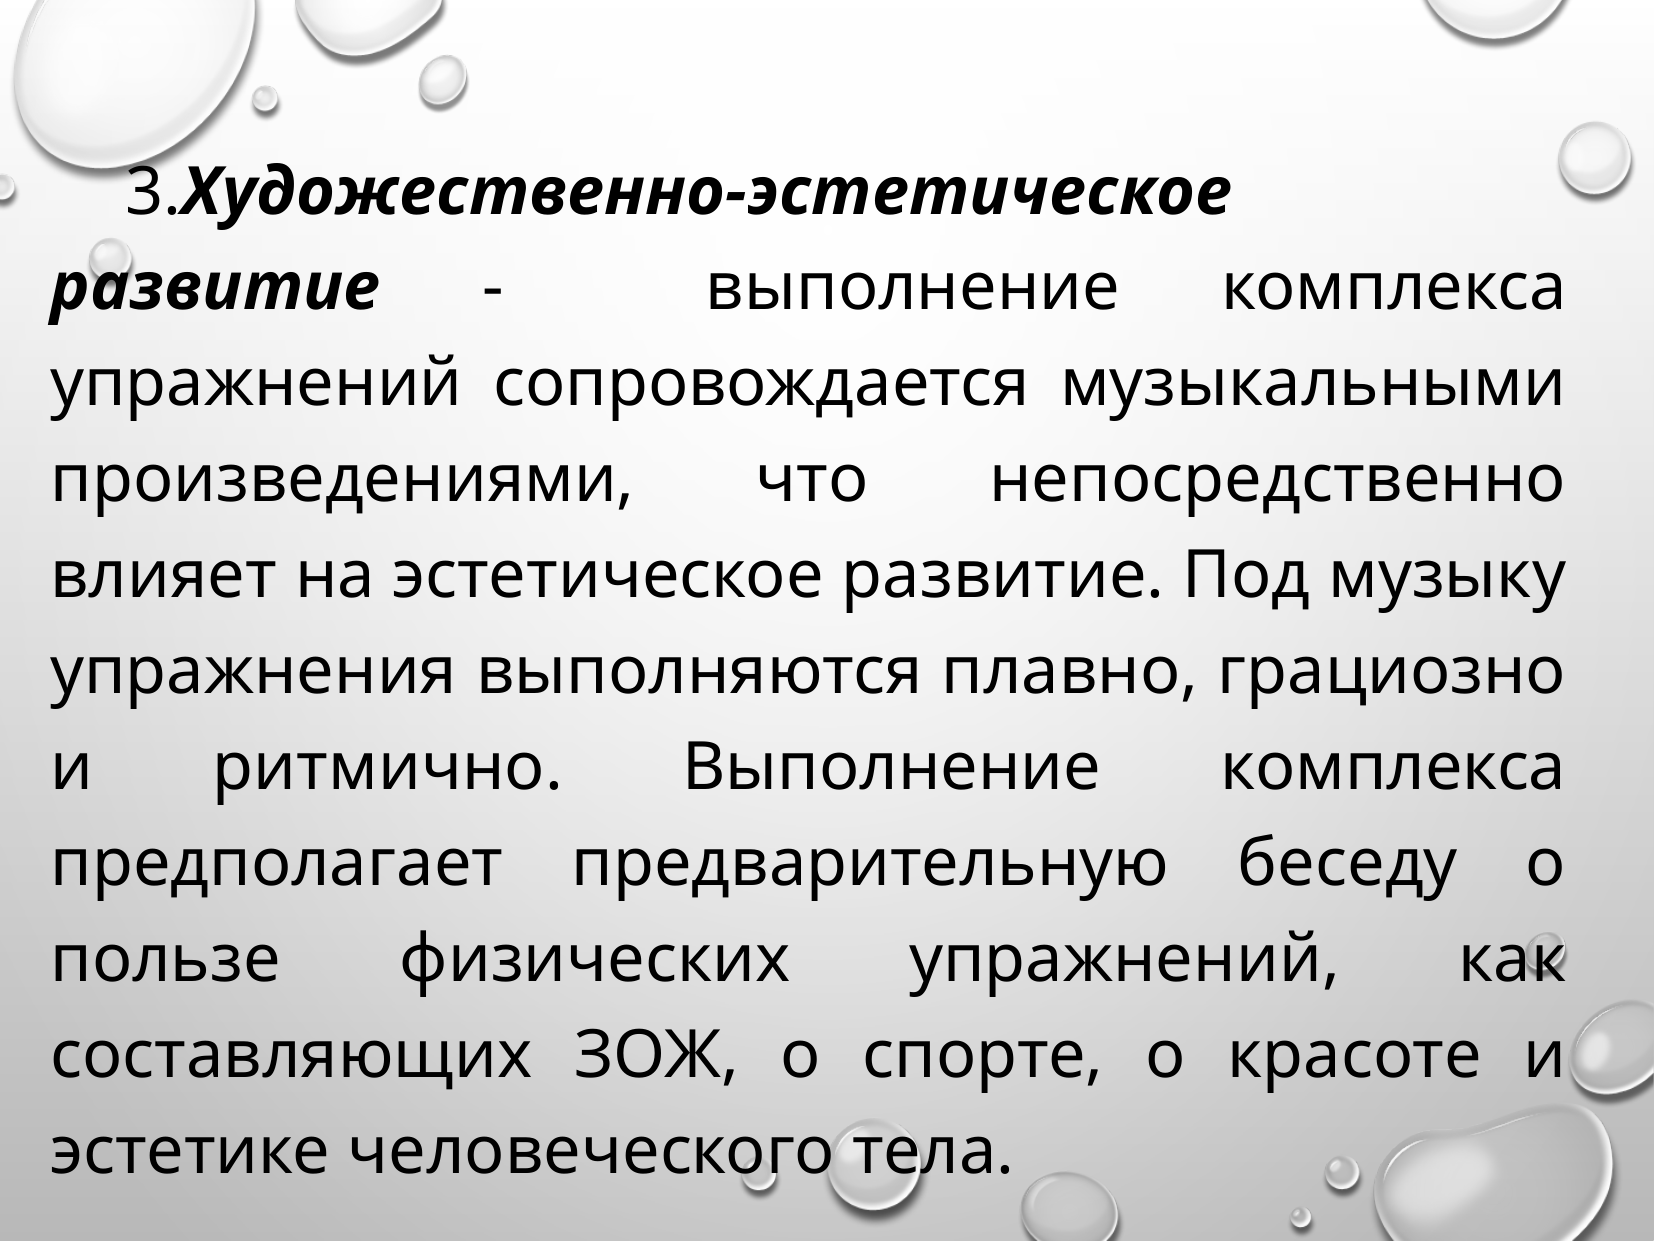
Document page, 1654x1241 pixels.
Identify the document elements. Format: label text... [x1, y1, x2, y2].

subtitle 3.Художественно-эстетическое развитие - выполнение комплекса упражнений сопровождается музыкальными произведениями, что непосредственно влияет на эстетическое развитие. Под музыку упражнения выполняются плавно, грациозно и ритмично. Выполнение комплекса предполагает предварительную беседу о пользе физических упражнений, как составляющих ЗОЖ, о спорте, о красоте и эстетике человеческого тела. [35, 123, 1583, 1131]
